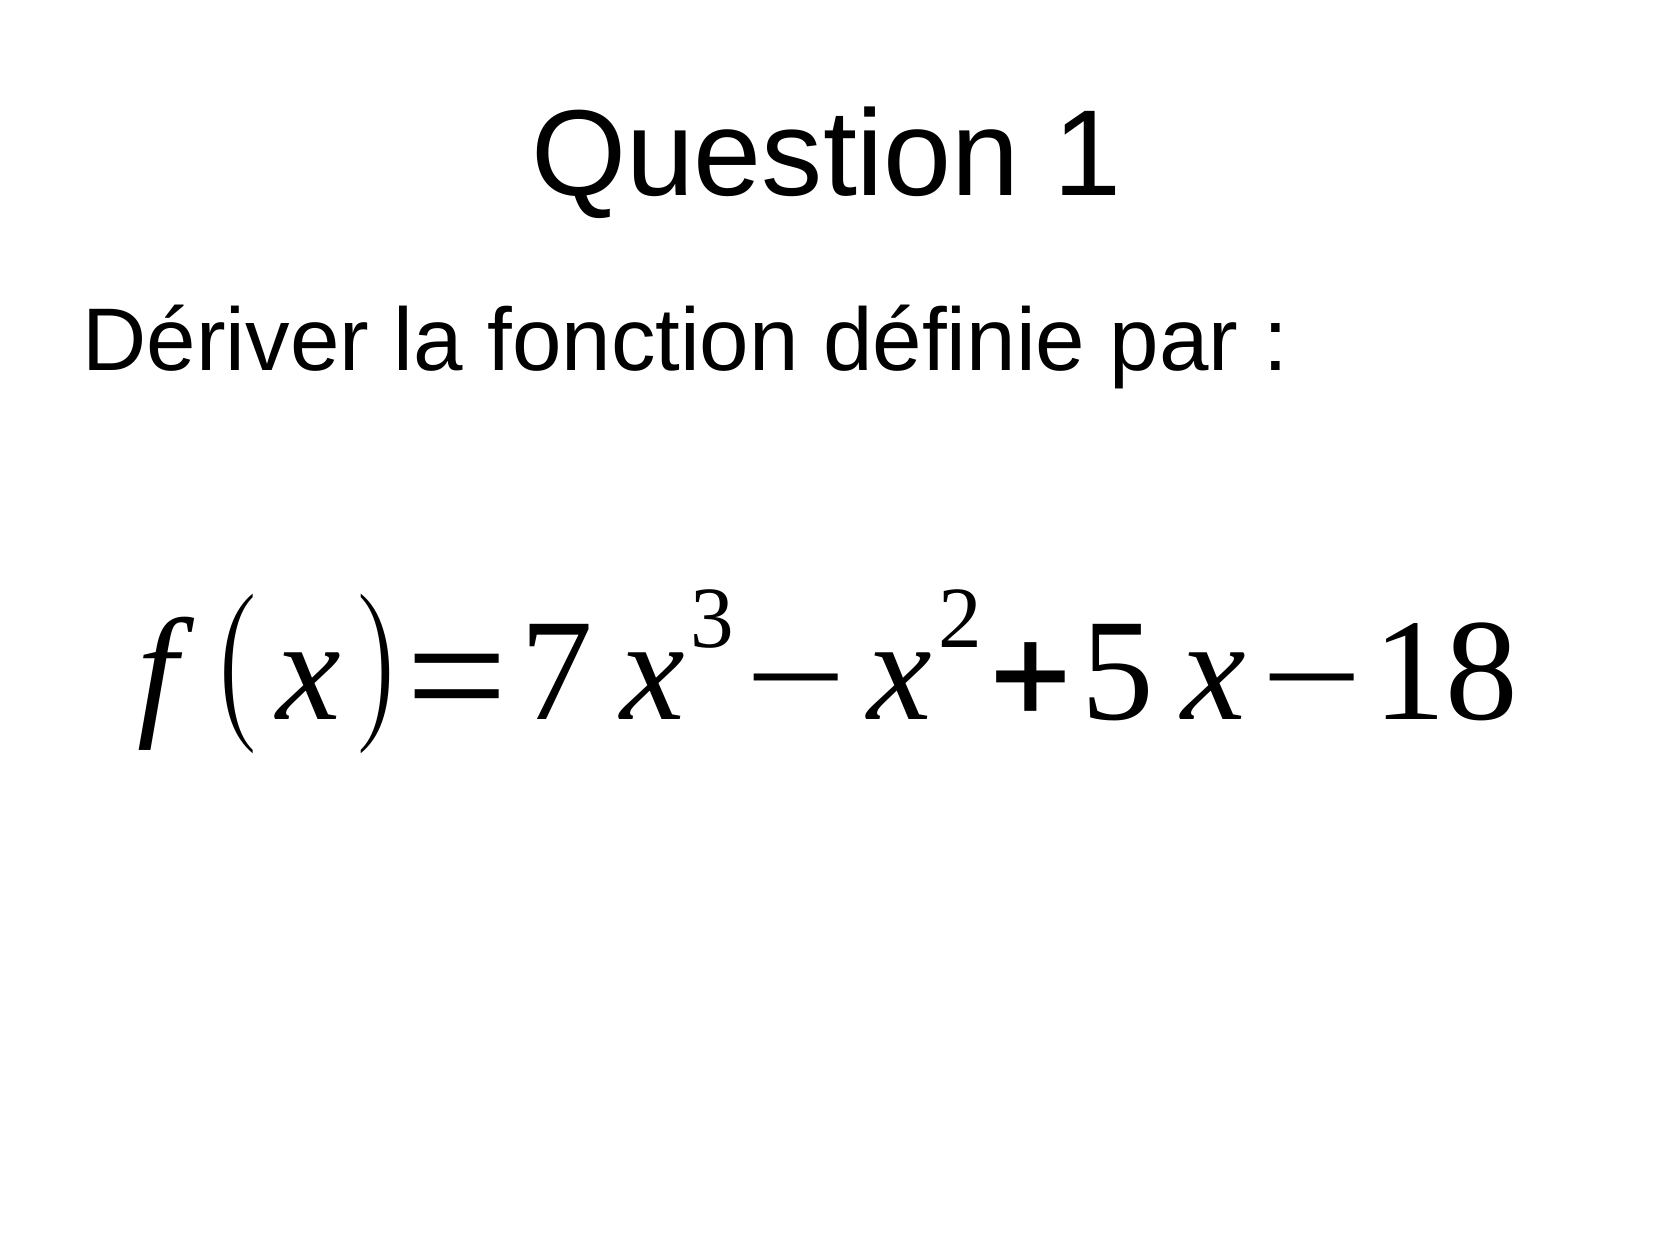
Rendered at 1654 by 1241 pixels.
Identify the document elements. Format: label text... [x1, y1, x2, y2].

chart [126, 569, 1528, 762]
title Question 1 [82, 49, 1571, 257]
list Dériver la fonction définie par : [82, 290, 1571, 1010]
